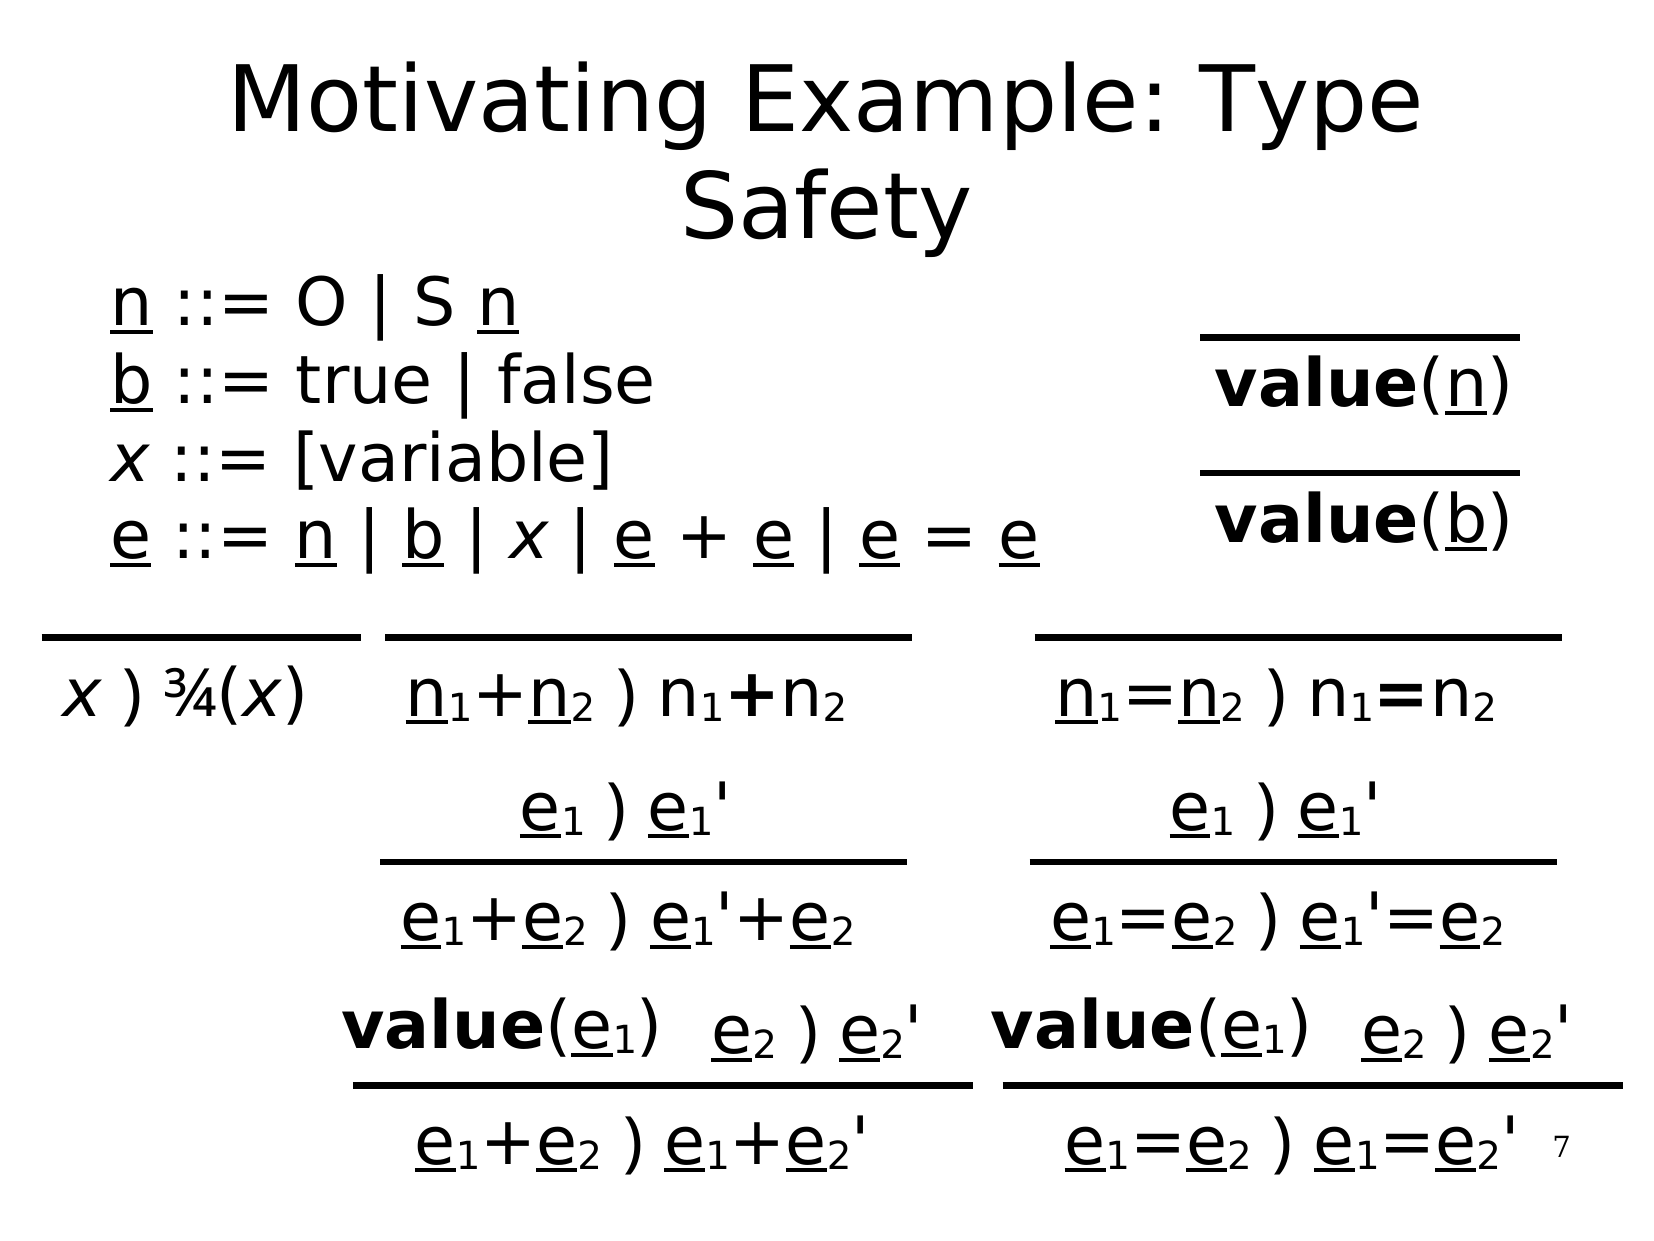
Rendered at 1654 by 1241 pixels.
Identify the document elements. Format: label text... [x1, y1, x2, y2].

text_box n1+n2 ) n1+n2 [390, 637, 932, 779]
text_box e1 ) e1' [505, 751, 798, 893]
text_box e1 ) e1' [1154, 751, 1448, 893]
text_box n ::= O | S n b ::= true | false x ::= [variable] e ::= n | b | x | e + e | e = e [95, 256, 1573, 621]
text_box value(n) [1200, 337, 1532, 451]
text_box e1+e2 ) e1+e2' [400, 1089, 941, 1227]
text_box e1+e2 ) e1'+e2 [385, 861, 927, 1003]
text_box e1=e2 ) e1'=e2 [1035, 861, 1577, 1003]
text_box e2 ) e2' [1346, 975, 1639, 1116]
title Motivating Example: Type Safety [82, 45, 1571, 261]
text_box x ) ¾(x) [47, 637, 380, 779]
text_box value(e1) [326, 979, 686, 1121]
text_box n1=n2 ) n1=n2 [1040, 637, 1582, 779]
text_box e1=e2 ) e1=e2' [1049, 1089, 1591, 1227]
text_box e2 ) e2' [696, 975, 989, 1116]
text_box value(b) [1200, 473, 1532, 586]
text_box value(e1) [976, 979, 1336, 1121]
